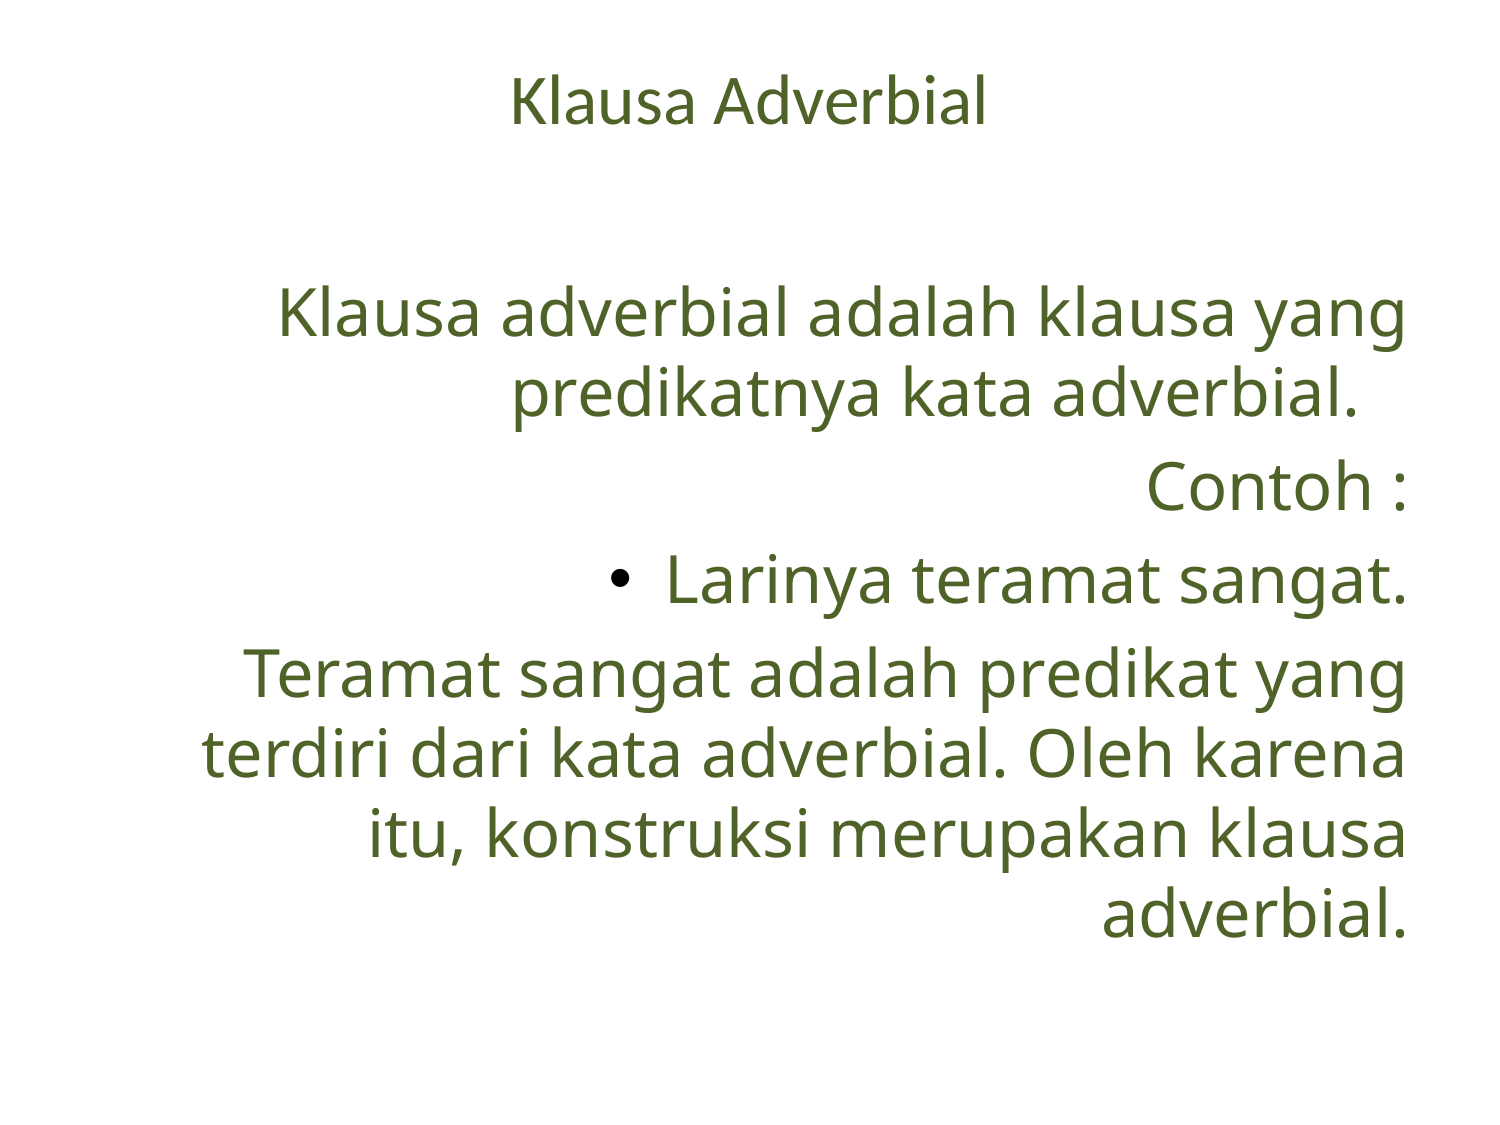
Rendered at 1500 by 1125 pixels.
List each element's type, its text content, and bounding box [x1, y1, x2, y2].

title Klausa Adverbial [75, 45, 1425, 233]
list Klausa adverbial adalah klausa yang predikatnya kata adverbial. Contoh : Larinya teramat sangat. Teramat sangat adalah predikat yang terdiri dari kata adverbial. Oleh karena itu, konstruksi merupakan klausa adverbial. [75, 262, 1425, 1005]
